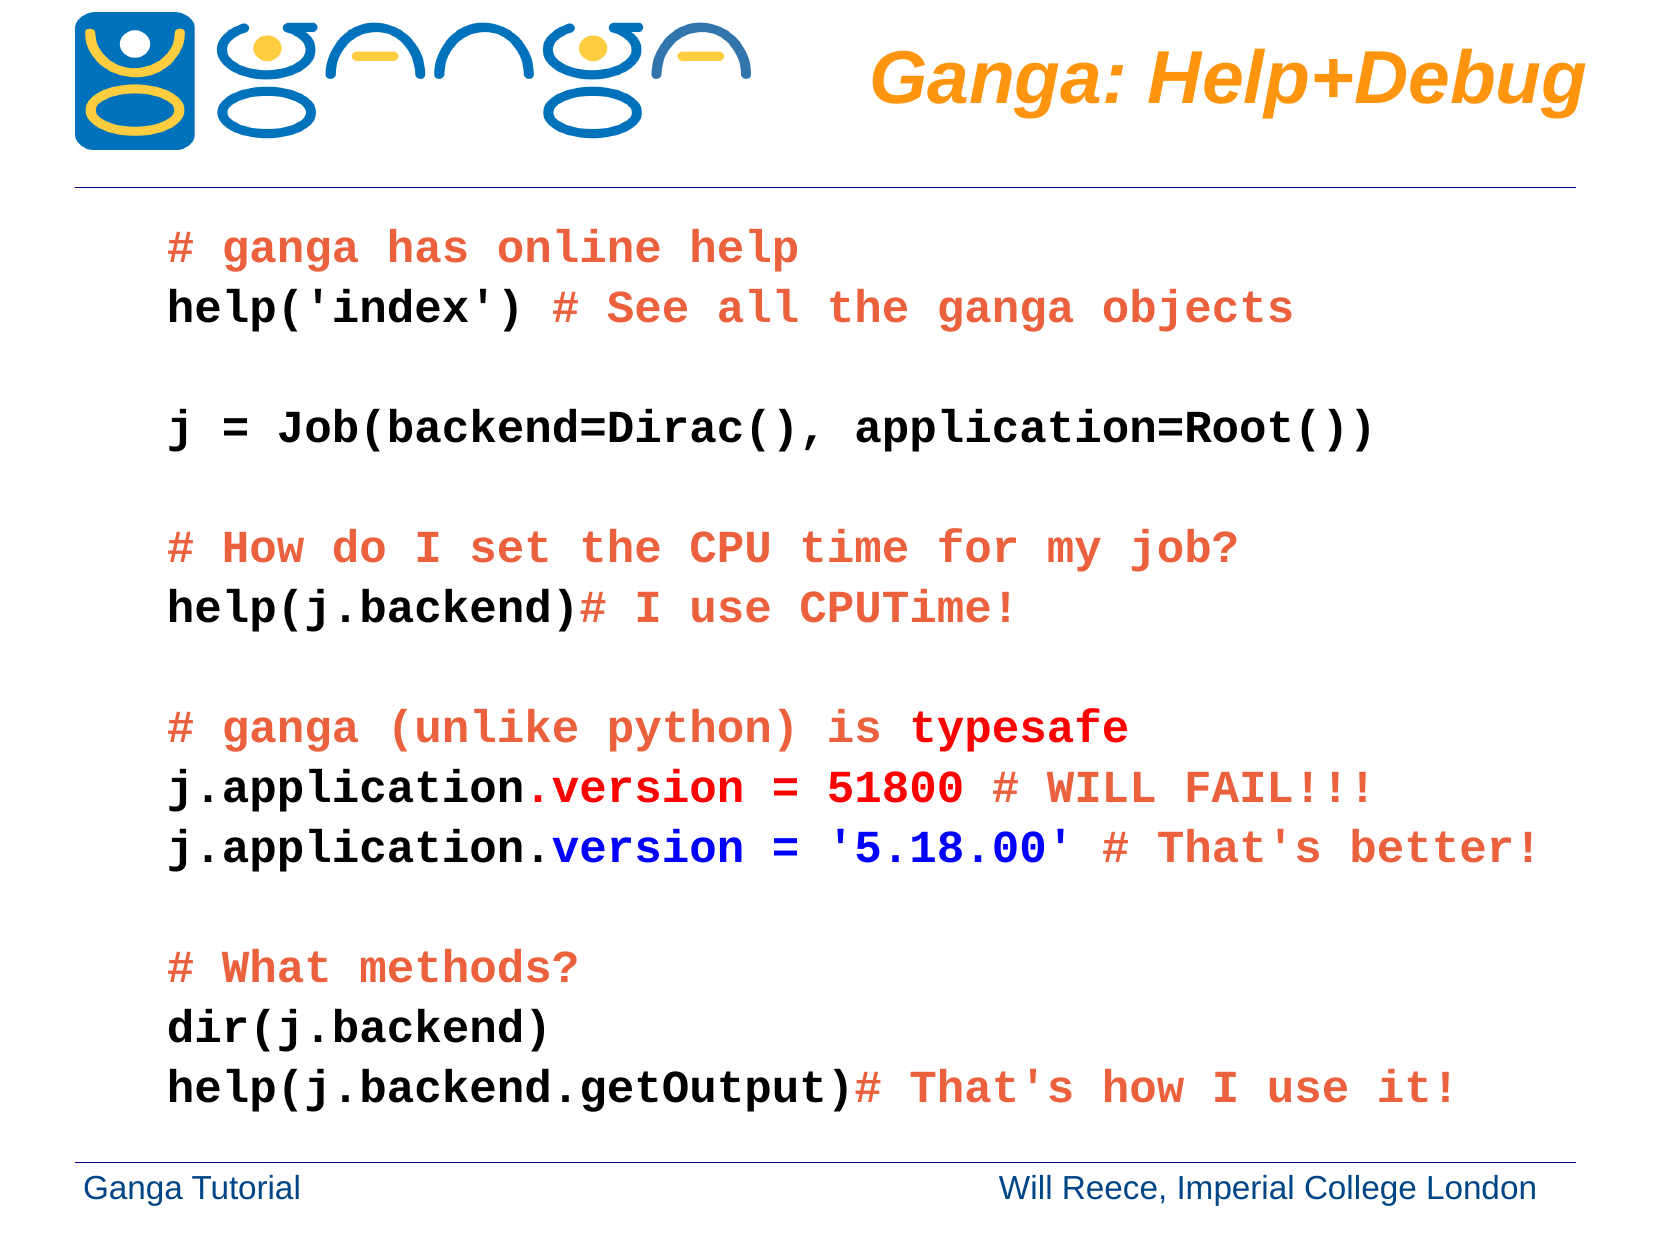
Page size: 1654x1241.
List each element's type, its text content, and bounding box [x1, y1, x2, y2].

text_box Ganga Tutorial [68, 1162, 317, 1215]
title Ganga: Help+Debug [823, 35, 1635, 120]
text_box Will Reece, Imperial College London [984, 1163, 1553, 1215]
picture [75, 12, 751, 151]
list # ganga has online help help('index') # See all the ganga objects j = Job(backend=Dirac(), application=Root()) # How do I set the CPU time for my job? help(j.backend)# I use CPUTime! # ganga (unlike python) is typesafe j.application.version = 51800 # WILL FAIL!!! j.application.version = '5.18.00' # That's better! # What methods? dir(j.backend) help(j.backend.getOutput)# That's how I use it! [112, 225, 1649, 1157]
